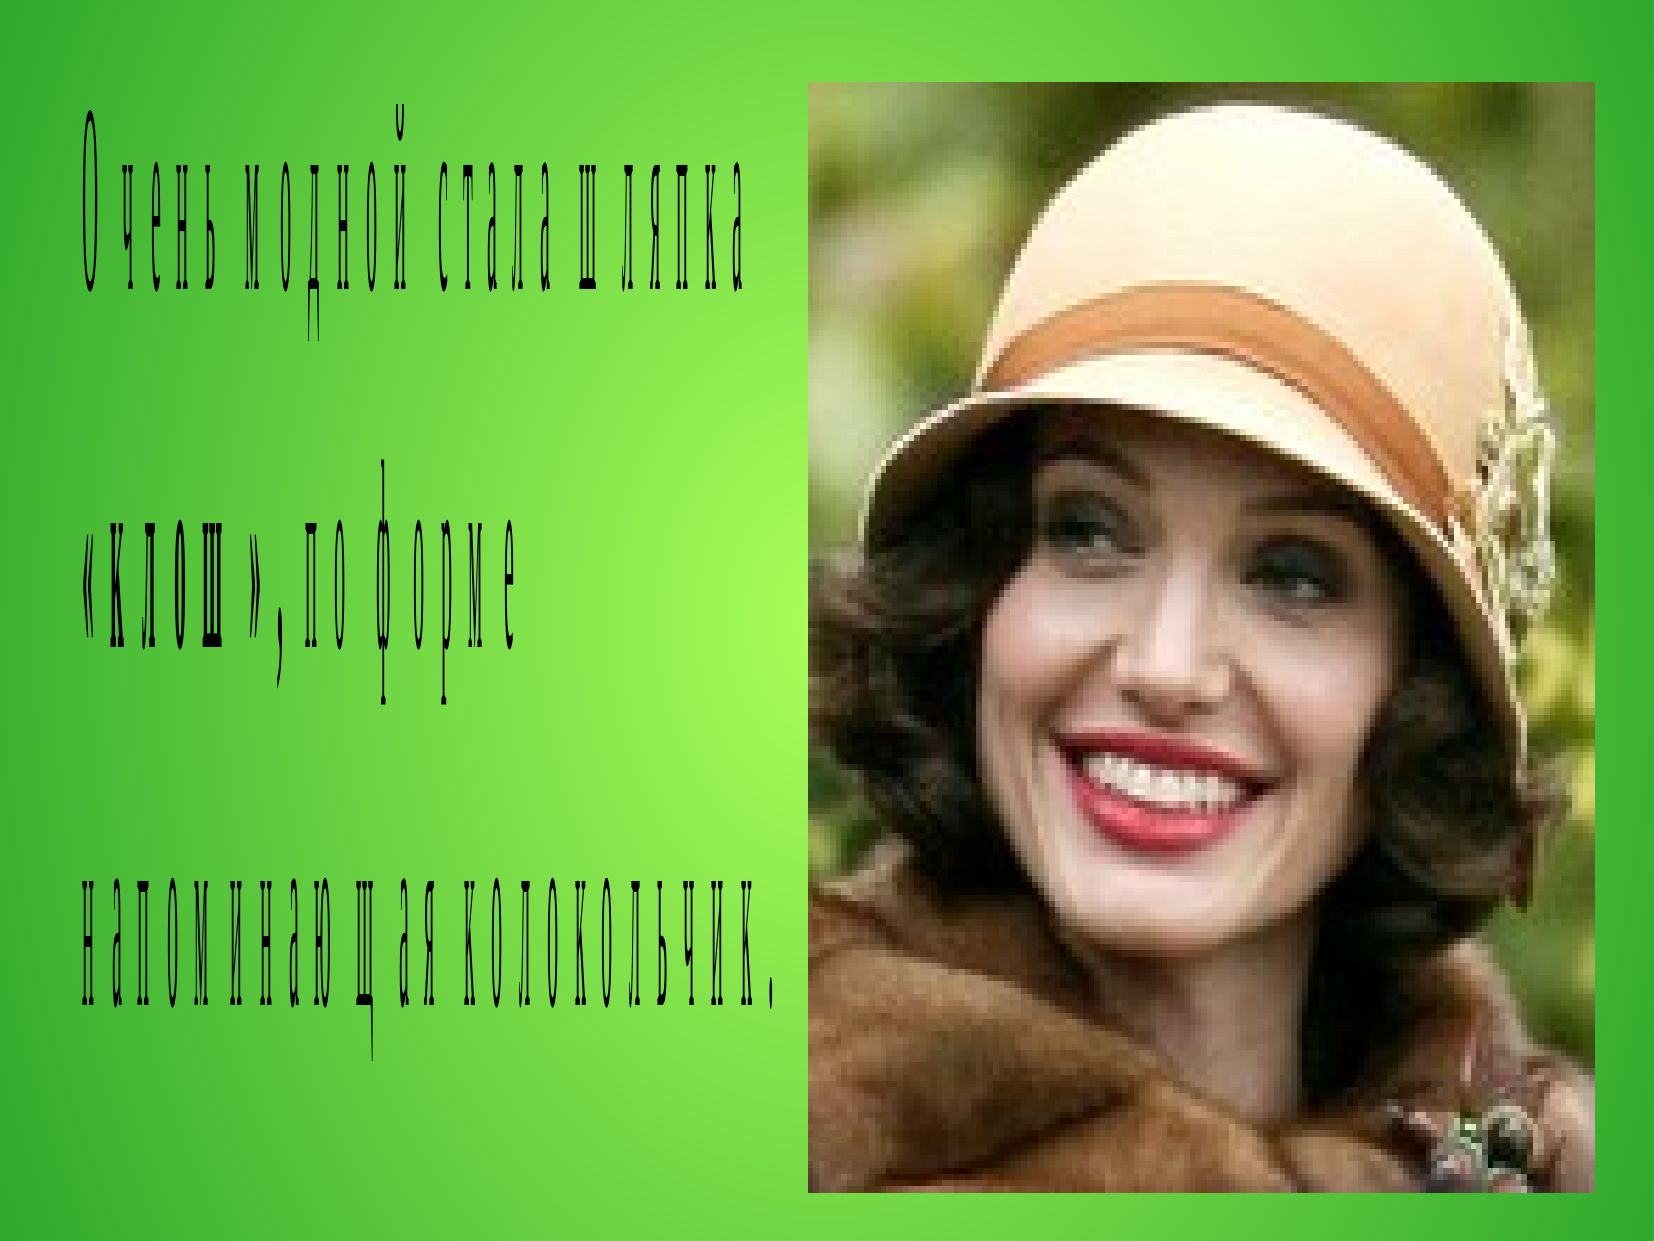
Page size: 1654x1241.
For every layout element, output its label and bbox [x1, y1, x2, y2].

picture [82, 38, 1595, 1193]
